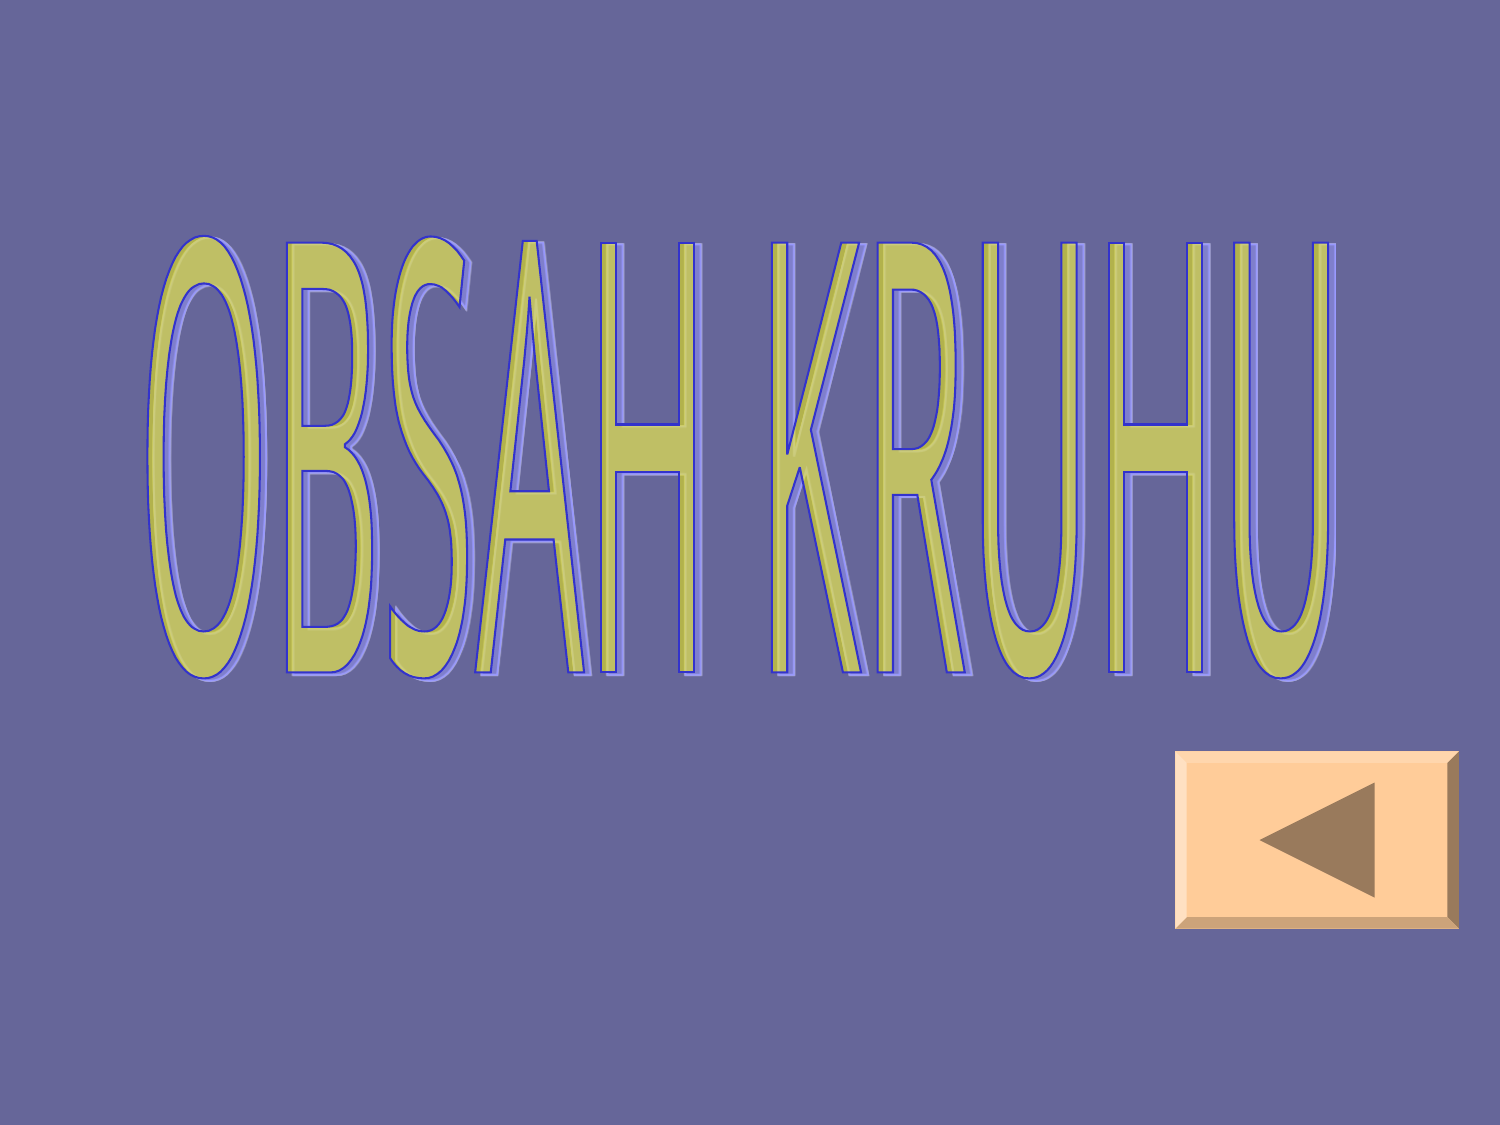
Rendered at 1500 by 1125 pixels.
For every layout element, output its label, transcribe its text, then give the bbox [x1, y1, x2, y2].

text_box OBSAH KRUHU [1108, 242, 1203, 673]
text_box OBSAH KRUHU [390, 236, 468, 679]
text_box OBSAH KRUHU [147, 235, 260, 679]
text_box OBSAH KRUHU [600, 242, 695, 673]
text_box OBSAH KRUHU [1234, 242, 1329, 679]
text_box OBSAH KRUHU [877, 242, 965, 673]
text_box OBSAH KRUHU [982, 242, 1077, 679]
text_box OBSAH KRUHU [771, 242, 862, 673]
text_box OBSAH KRUHU [475, 240, 585, 673]
text_box [1176, 751, 1459, 929]
text_box OBSAH KRUHU [286, 242, 373, 673]
